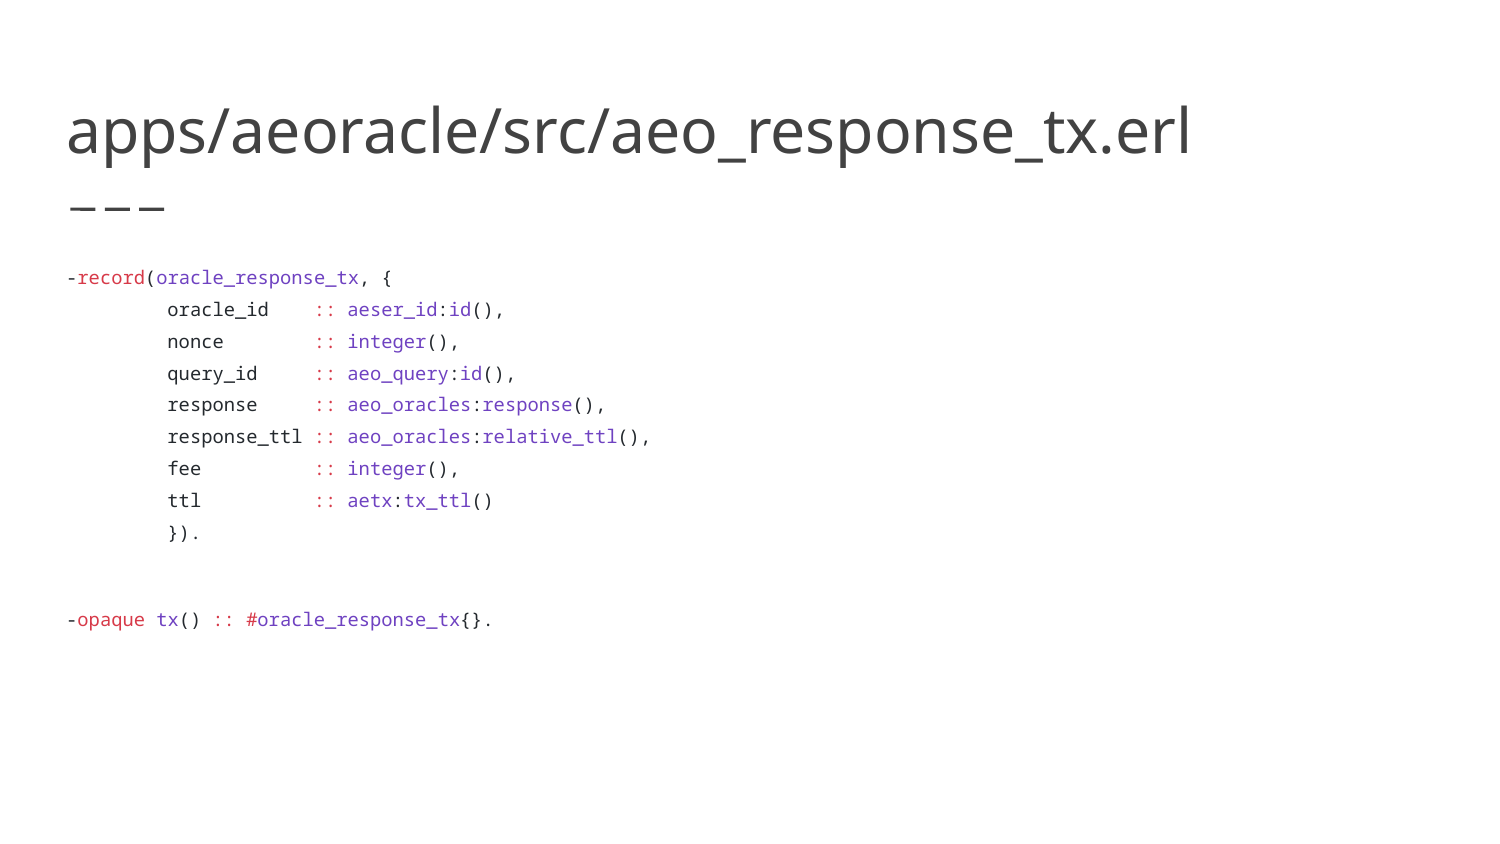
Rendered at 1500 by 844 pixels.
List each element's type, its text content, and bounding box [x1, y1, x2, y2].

title apps/aeoracle/src/aeo_response_tx.erl [51, 61, 1449, 182]
list -record(oracle_response_tx, { oracle_id :: aeser_id:id(), nonce :: integer(), query_id :: aeo_query:id(), response :: aeo_oracles:response(), response_ttl :: aeo_oracles:relative_ttl(), fee :: integer(), ttl :: aetx:tx_ttl() }). -opaque tx() :: #oracle_response_tx{}. [51, 240, 1449, 750]
